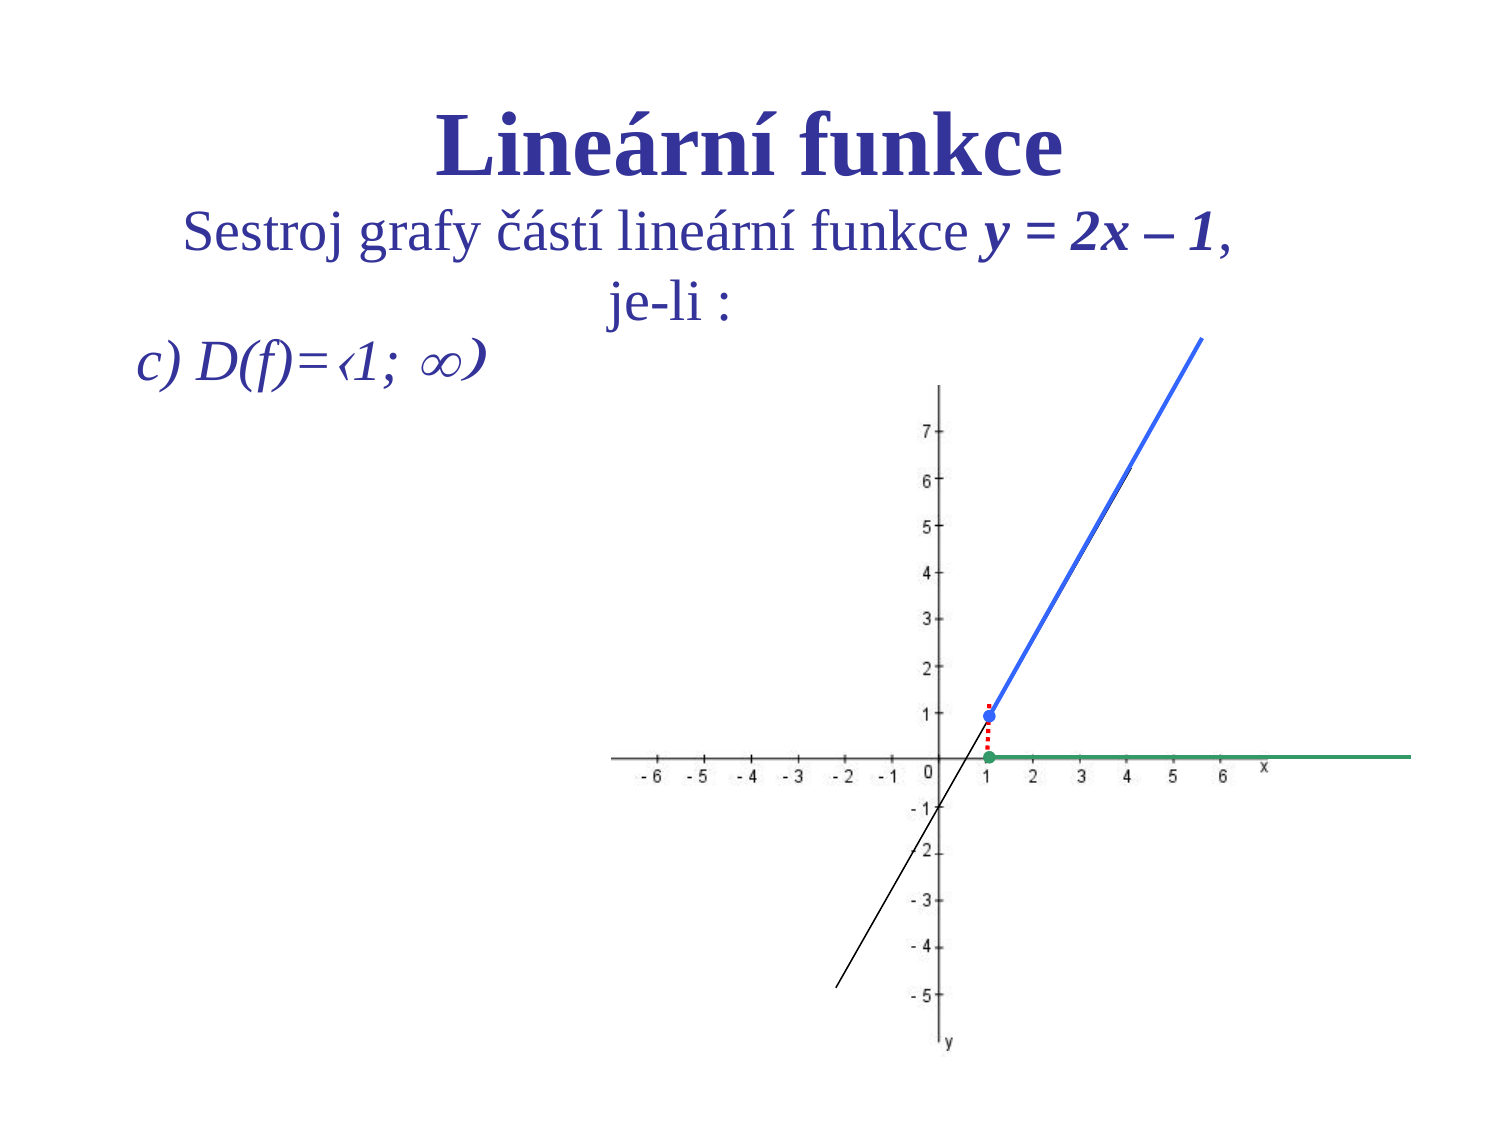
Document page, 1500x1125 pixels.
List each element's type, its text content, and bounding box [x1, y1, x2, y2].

text_box c) D(f)=1;  [121, 314, 497, 400]
text_box Lineární funkce [75, 45, 1426, 233]
text_box Sestroj grafy částí lineární funkce y = 2x – 1, je-li : [61, 219, 1281, 305]
picture [611, 385, 1274, 1057]
